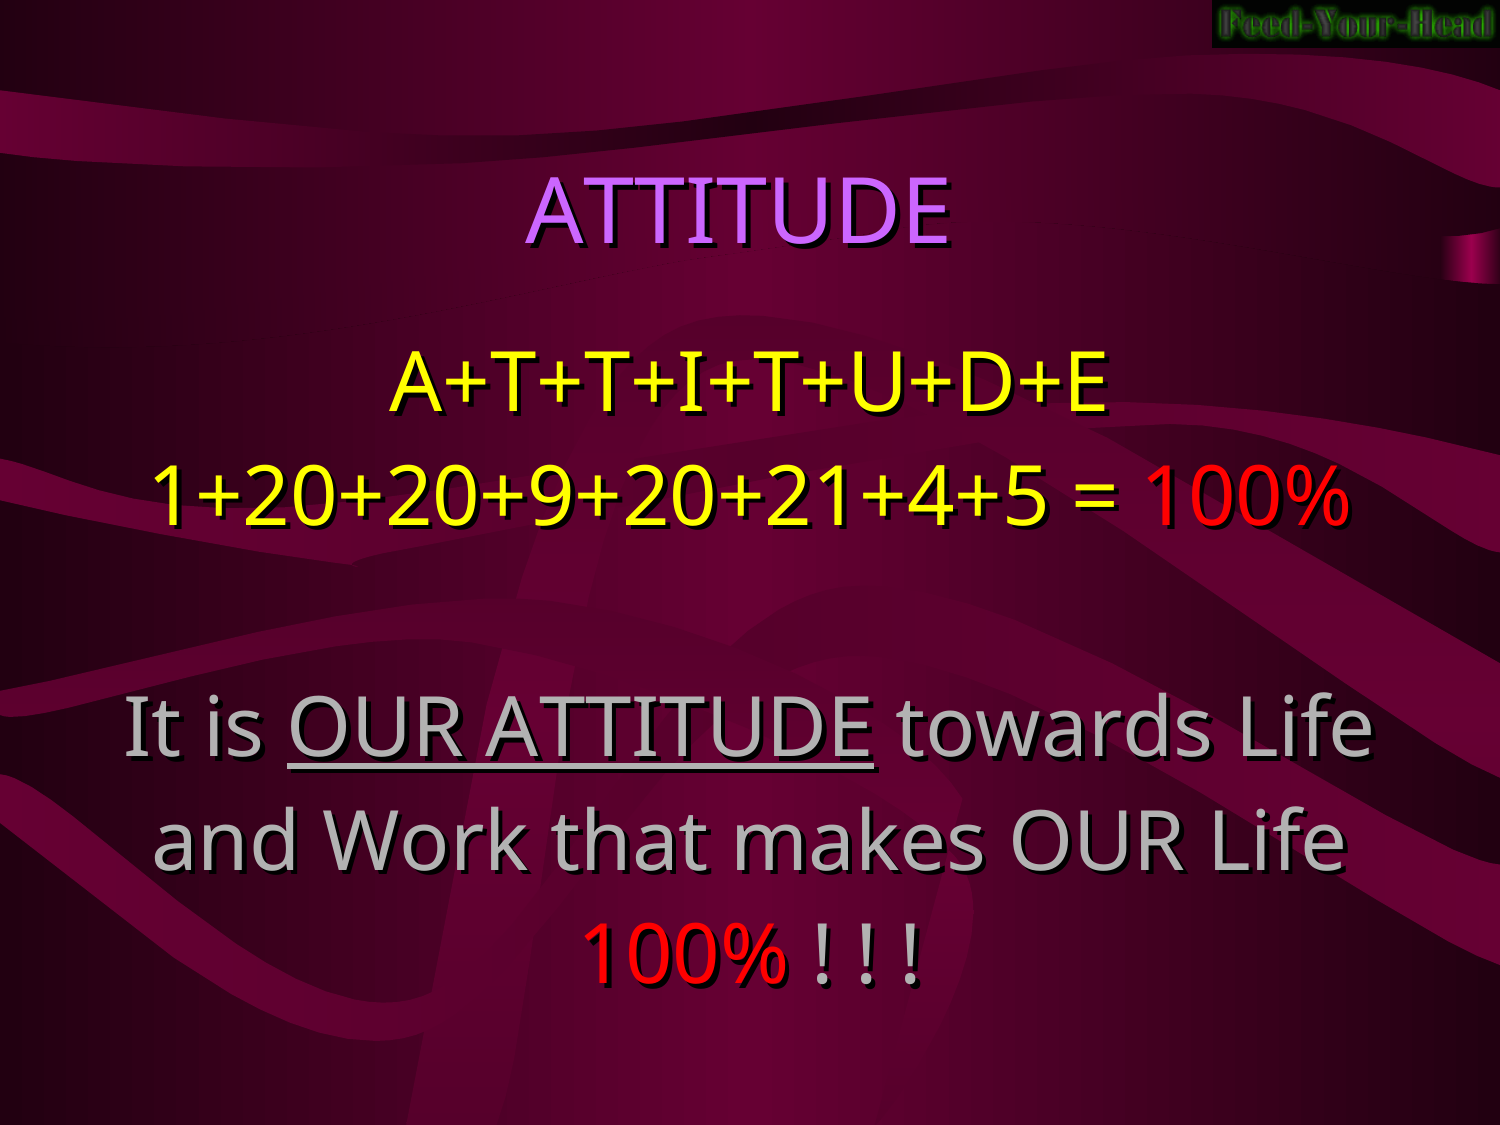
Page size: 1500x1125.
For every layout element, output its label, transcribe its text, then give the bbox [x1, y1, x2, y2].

text_box It is OUR ATTITUDE towards Life and Work that makes OUR Life 100% ! ! ! [24, 659, 1476, 1016]
picture [1212, 0, 1500, 48]
text_box ATTITUDE A+T+T+I+T+U+D+E 1+20+20+9+20+21+4+5 = 100% [24, 137, 1476, 558]
